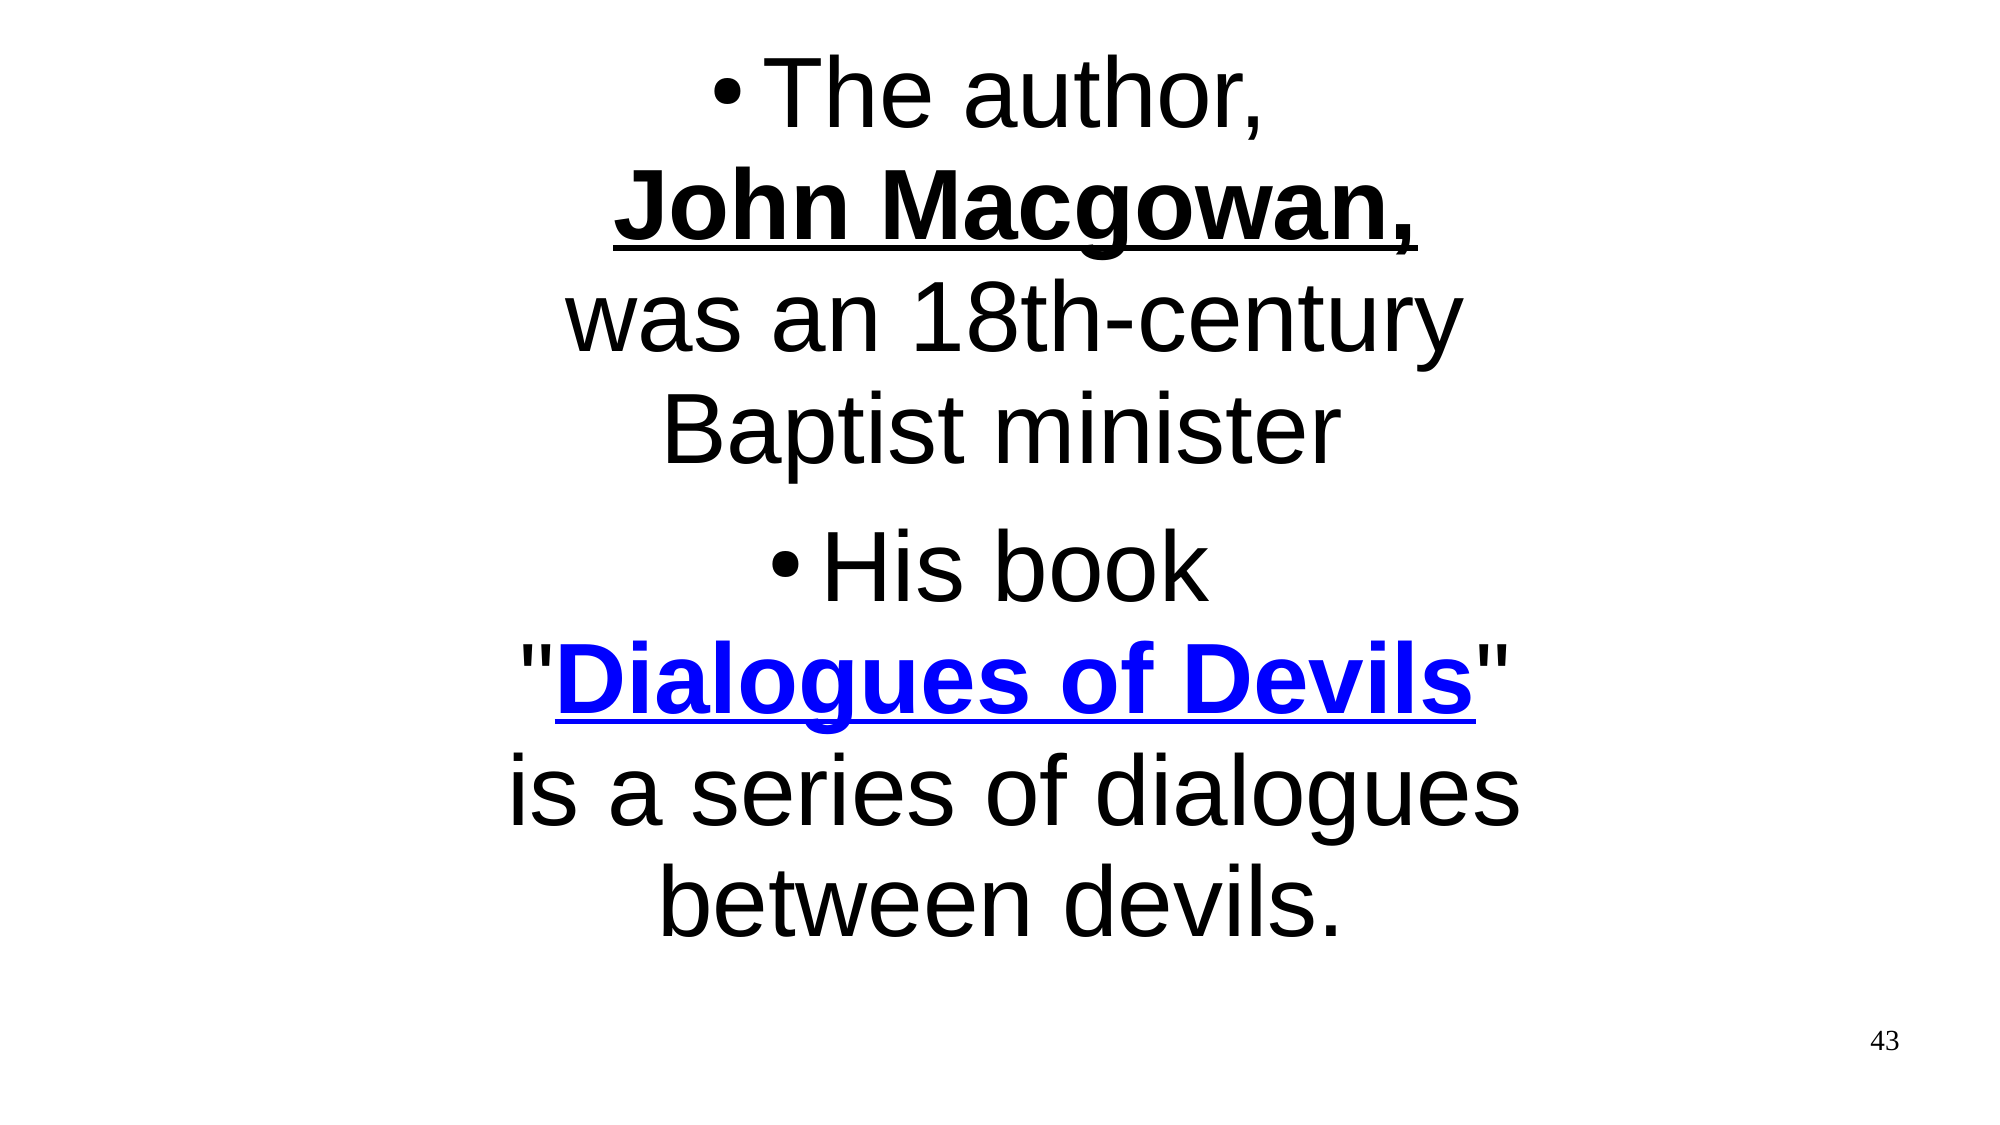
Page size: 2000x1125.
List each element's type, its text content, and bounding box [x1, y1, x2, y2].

list The author, John Macgowan, was an 18th-century Baptist minister His book "Dialogues of Devils" is a series of dialogues between devils. [0, 37, 1988, 1006]
